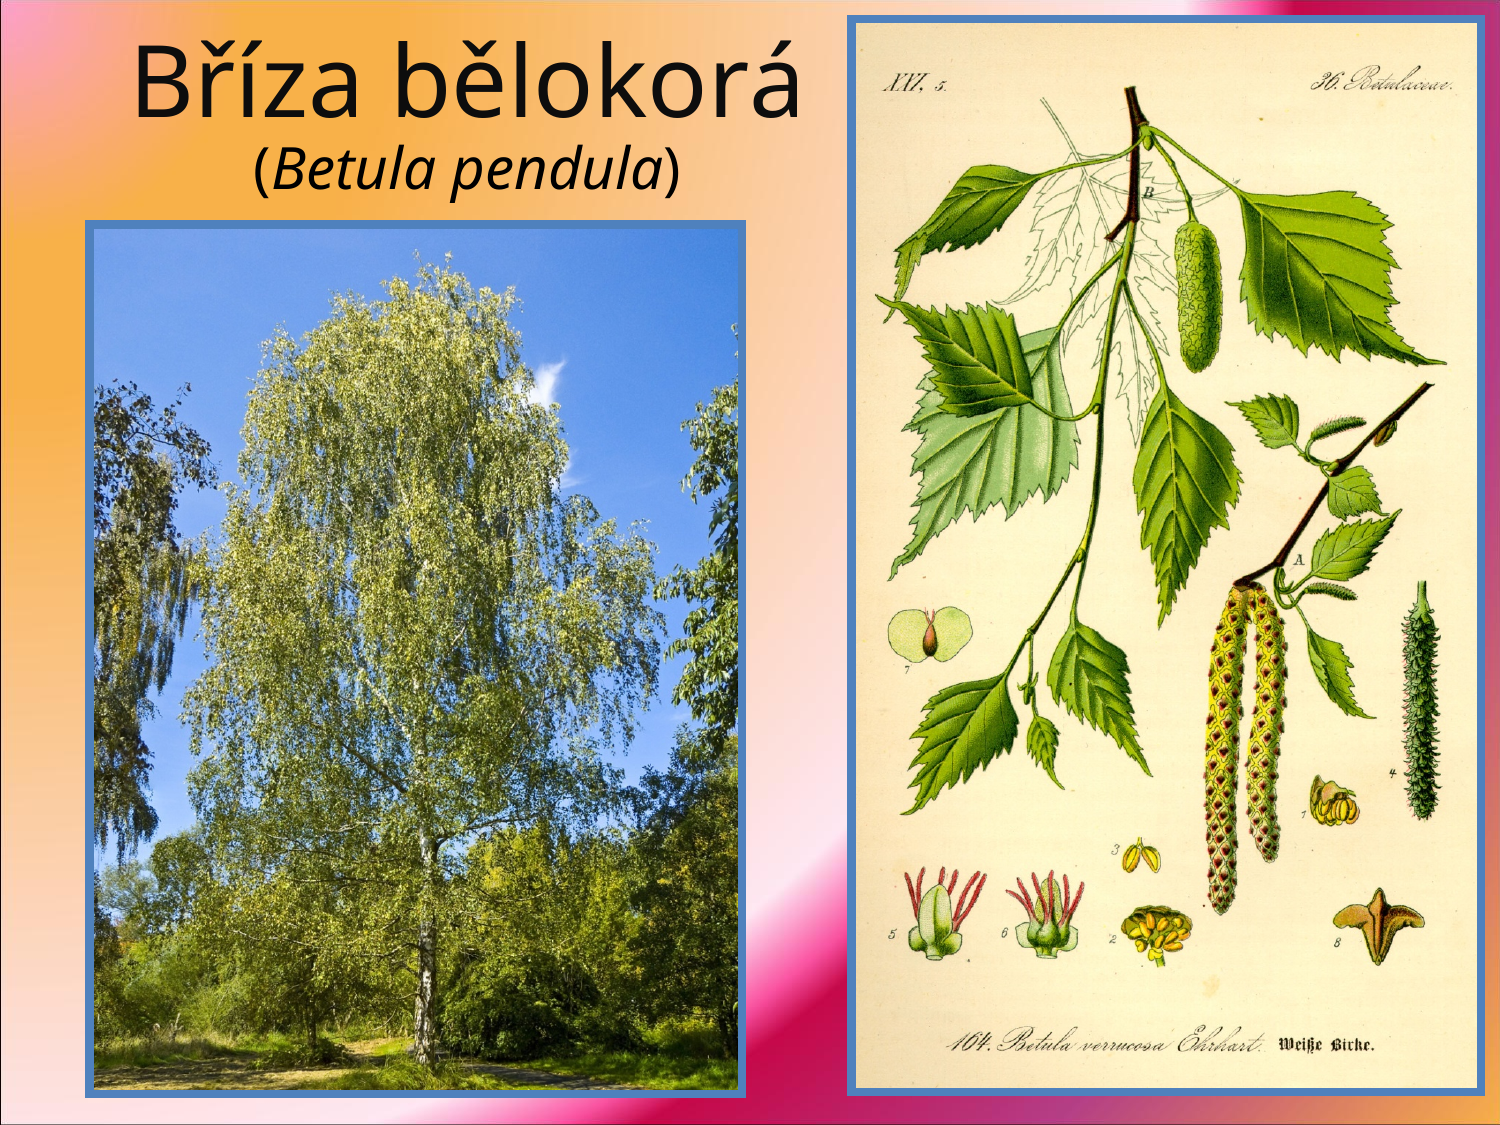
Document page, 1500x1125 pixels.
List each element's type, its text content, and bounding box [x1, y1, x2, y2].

text_box Bříza bělokorá (Betula pendula) [0, 23, 847, 211]
picture [855, 23, 1477, 1088]
picture [0, 0, 1500, 1125]
